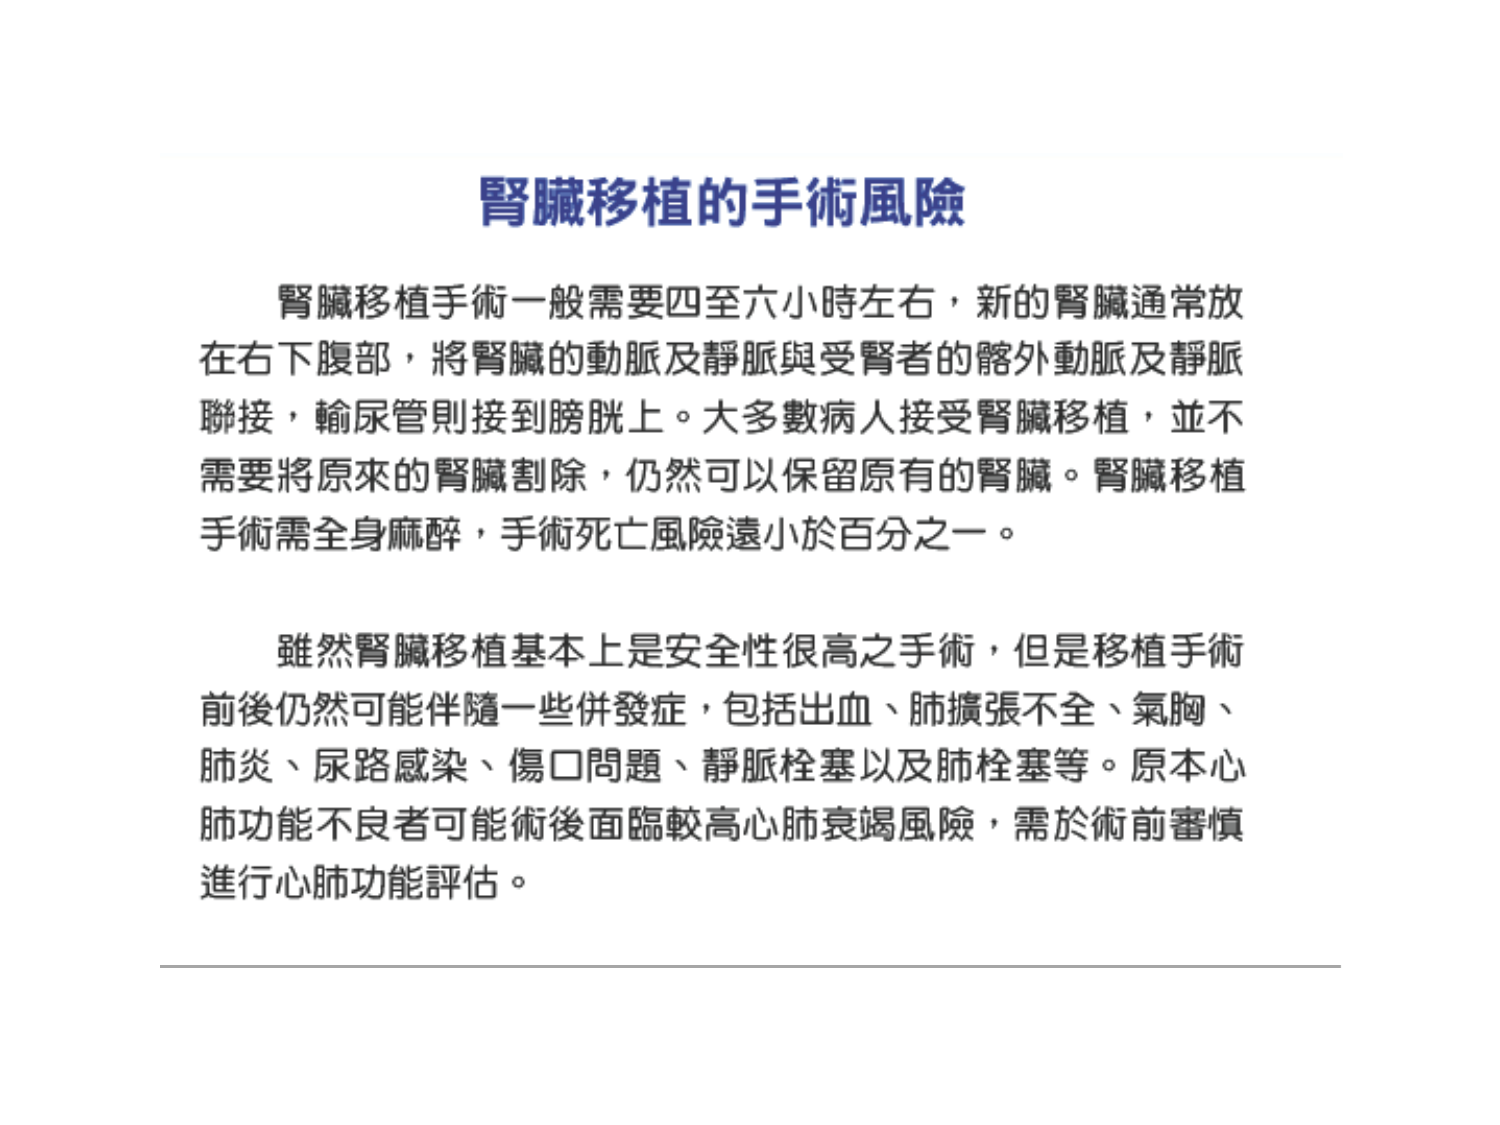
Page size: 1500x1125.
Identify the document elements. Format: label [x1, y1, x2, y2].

picture [160, 153, 1343, 965]
